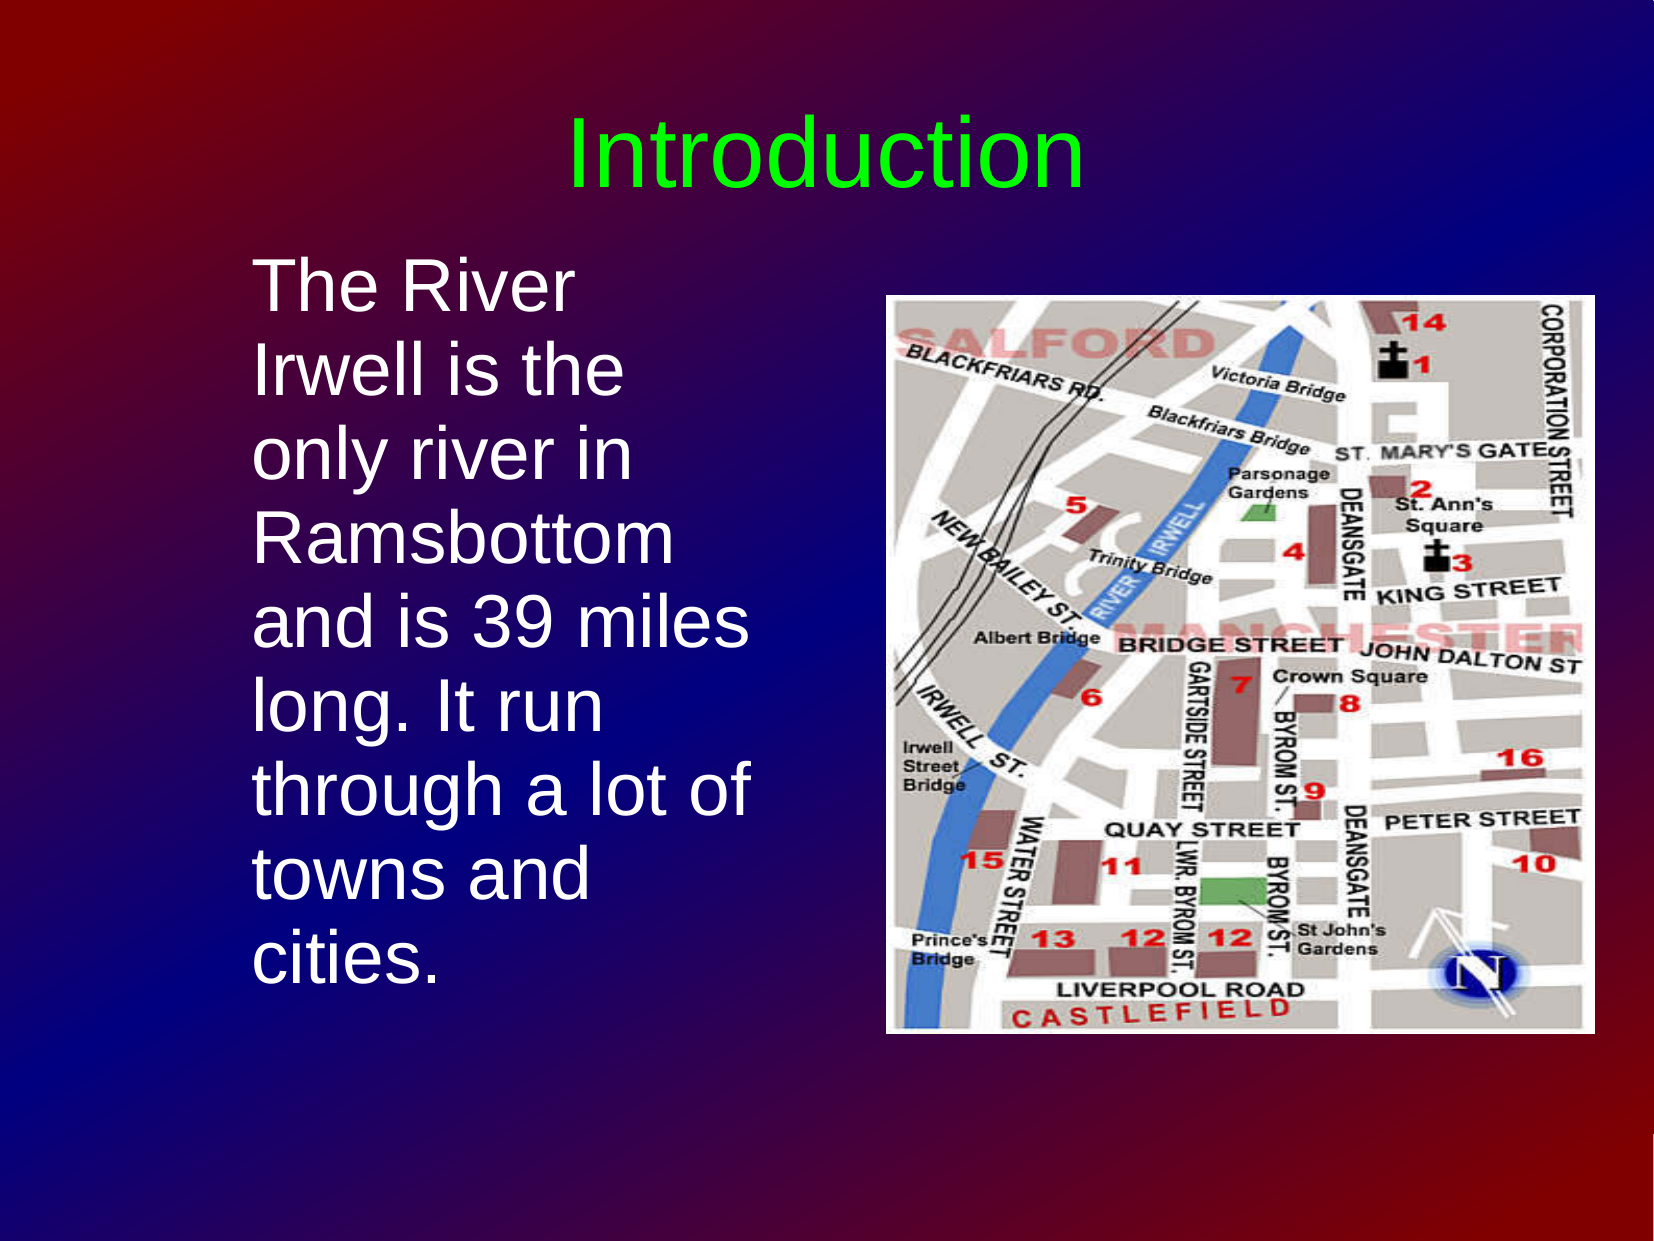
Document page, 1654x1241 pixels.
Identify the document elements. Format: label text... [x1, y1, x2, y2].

text_box The River Irwell is the only river in Ramsbottom and is 39 miles long. It run through a lot of towns and cities. [236, 236, 768, 1211]
text_box [88, 265, 236, 1211]
title Introduction [82, 49, 1571, 257]
text_box [856, 324, 1595, 1093]
picture [886, 295, 1595, 1034]
